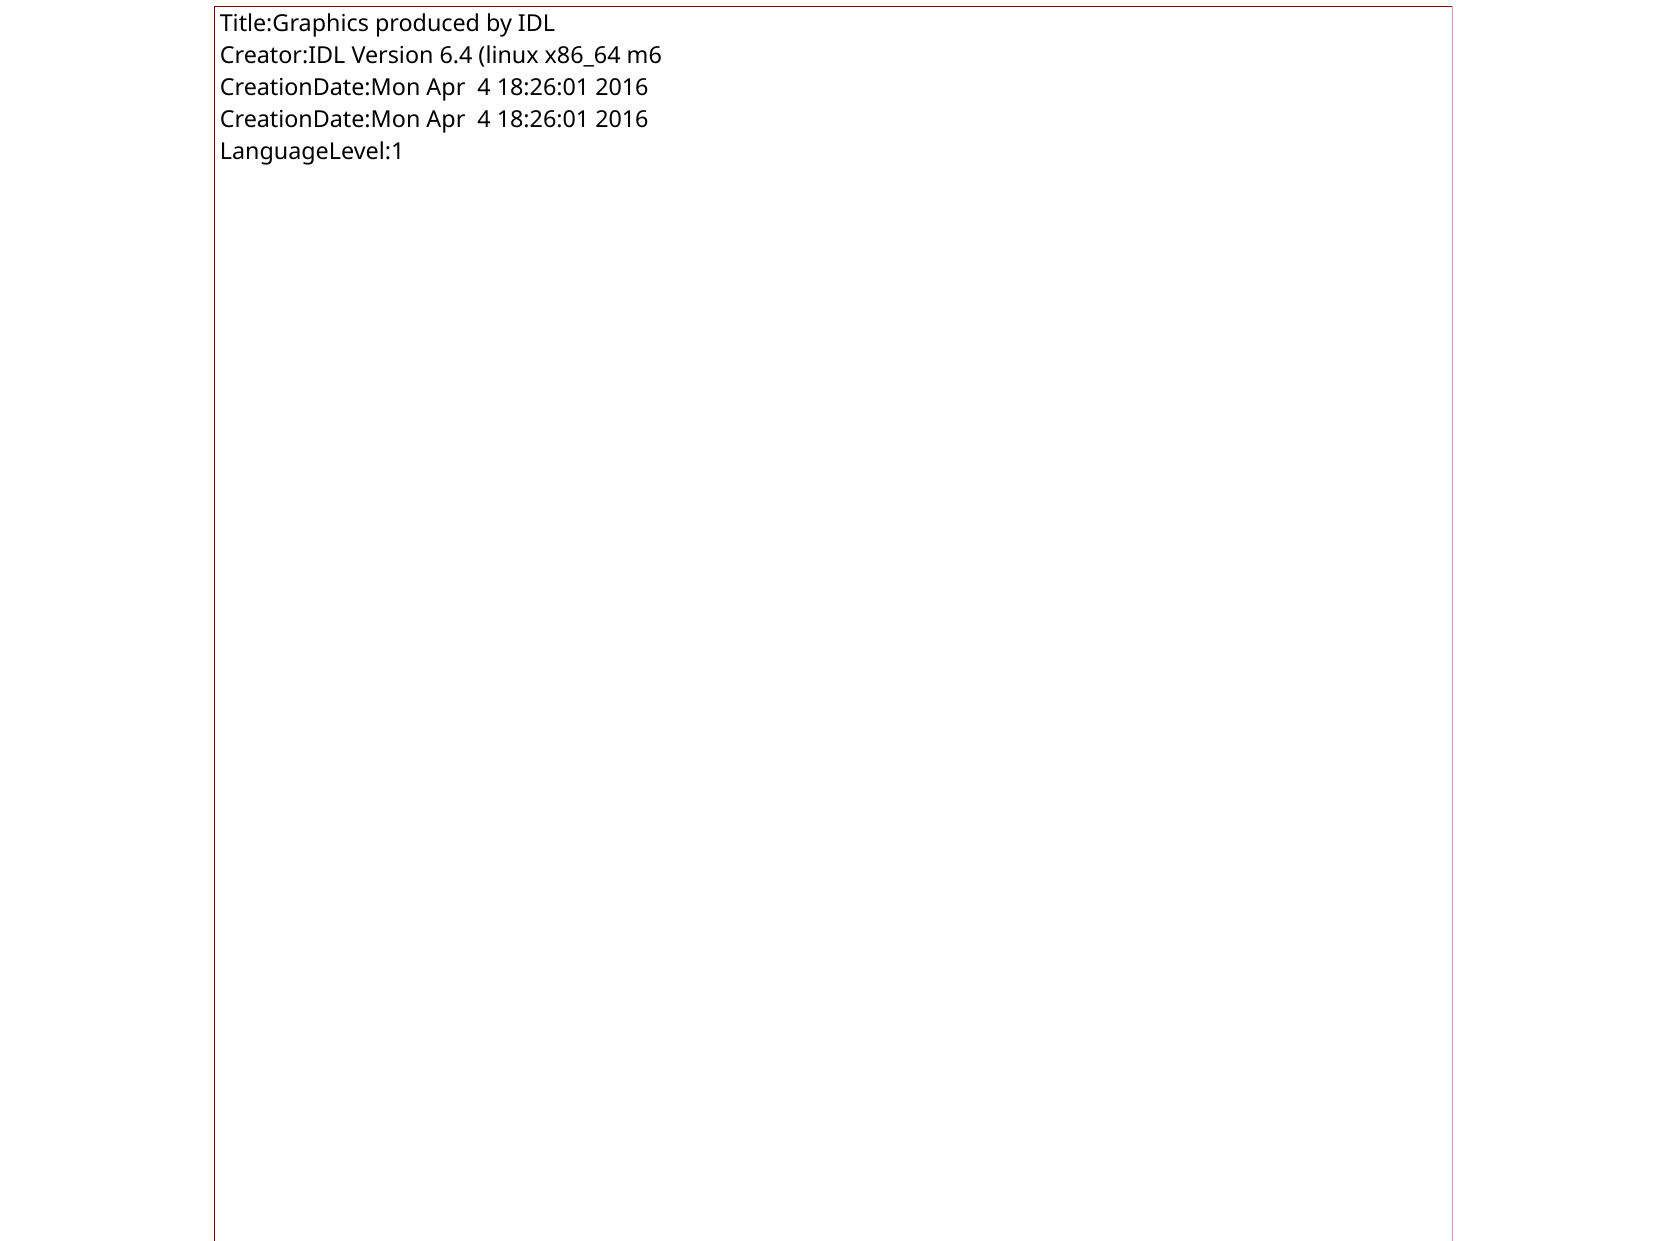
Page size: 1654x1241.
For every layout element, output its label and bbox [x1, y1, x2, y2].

picture [212, 4, 1453, 1241]
